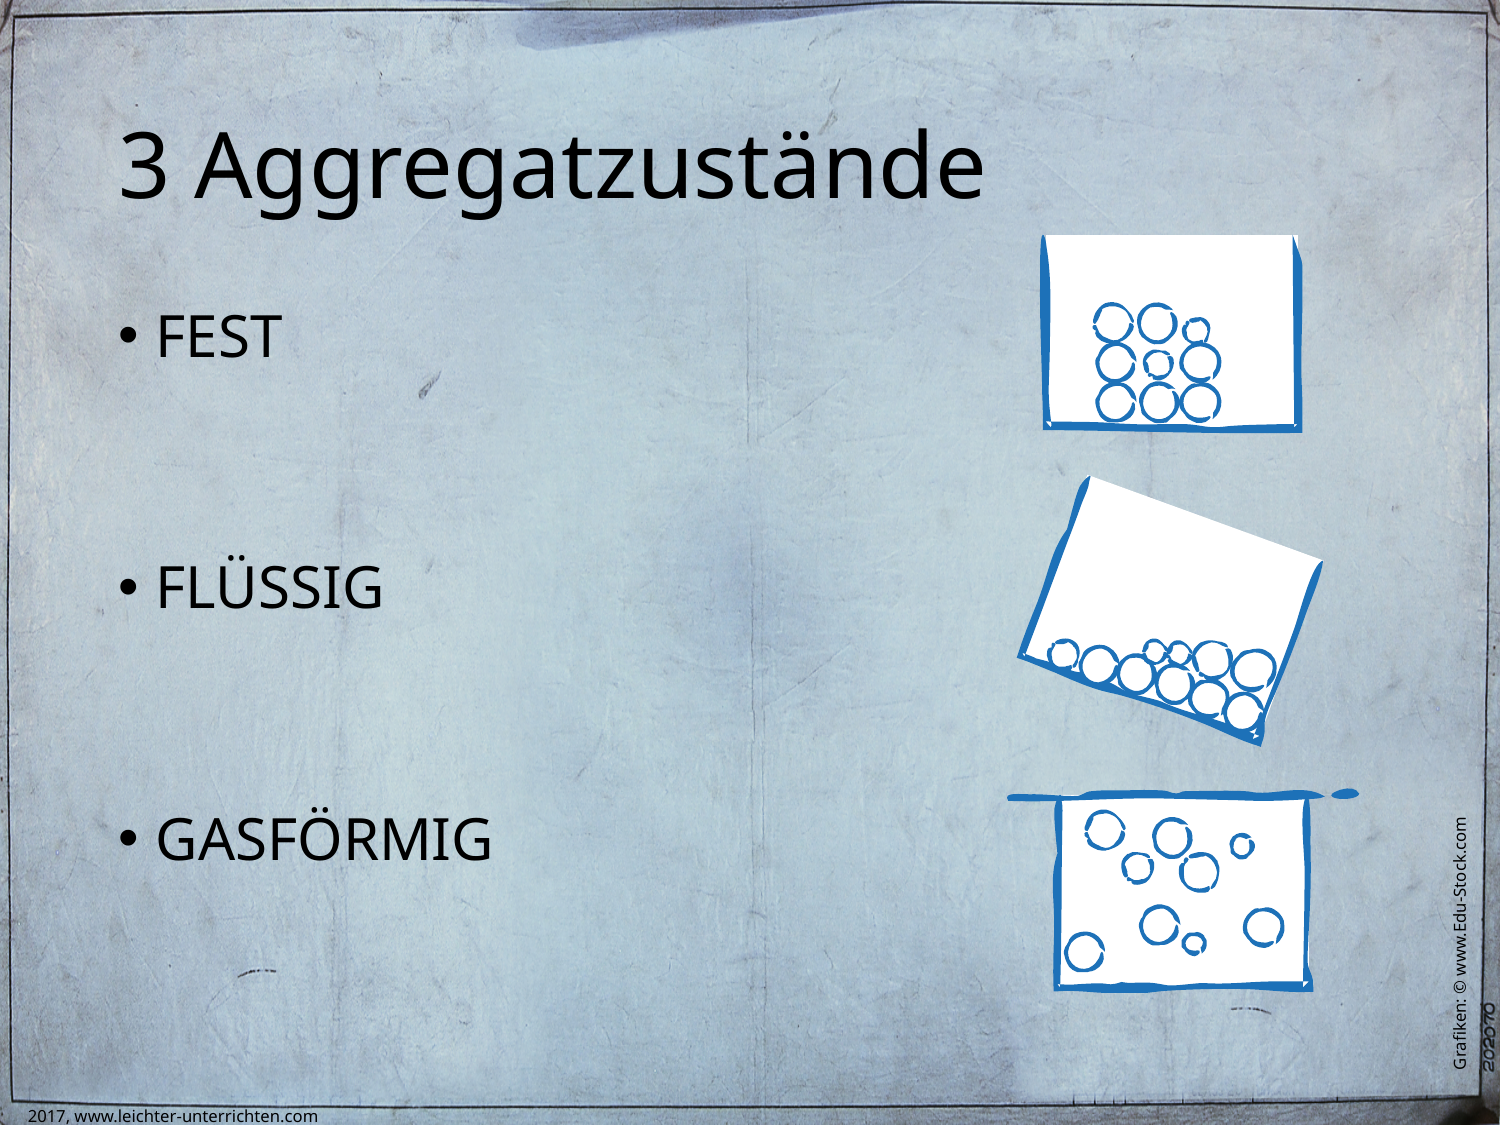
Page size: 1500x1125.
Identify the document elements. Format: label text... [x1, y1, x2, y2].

list FEST FLÜSSIG GASFÖRMIG [103, 299, 1397, 1014]
picture [0, 0, 1500, 1125]
text_box Grafiken: © www.Edu-Stock.com [1441, 801, 1477, 1085]
title 3 Aggregatzustände [103, 59, 1397, 278]
